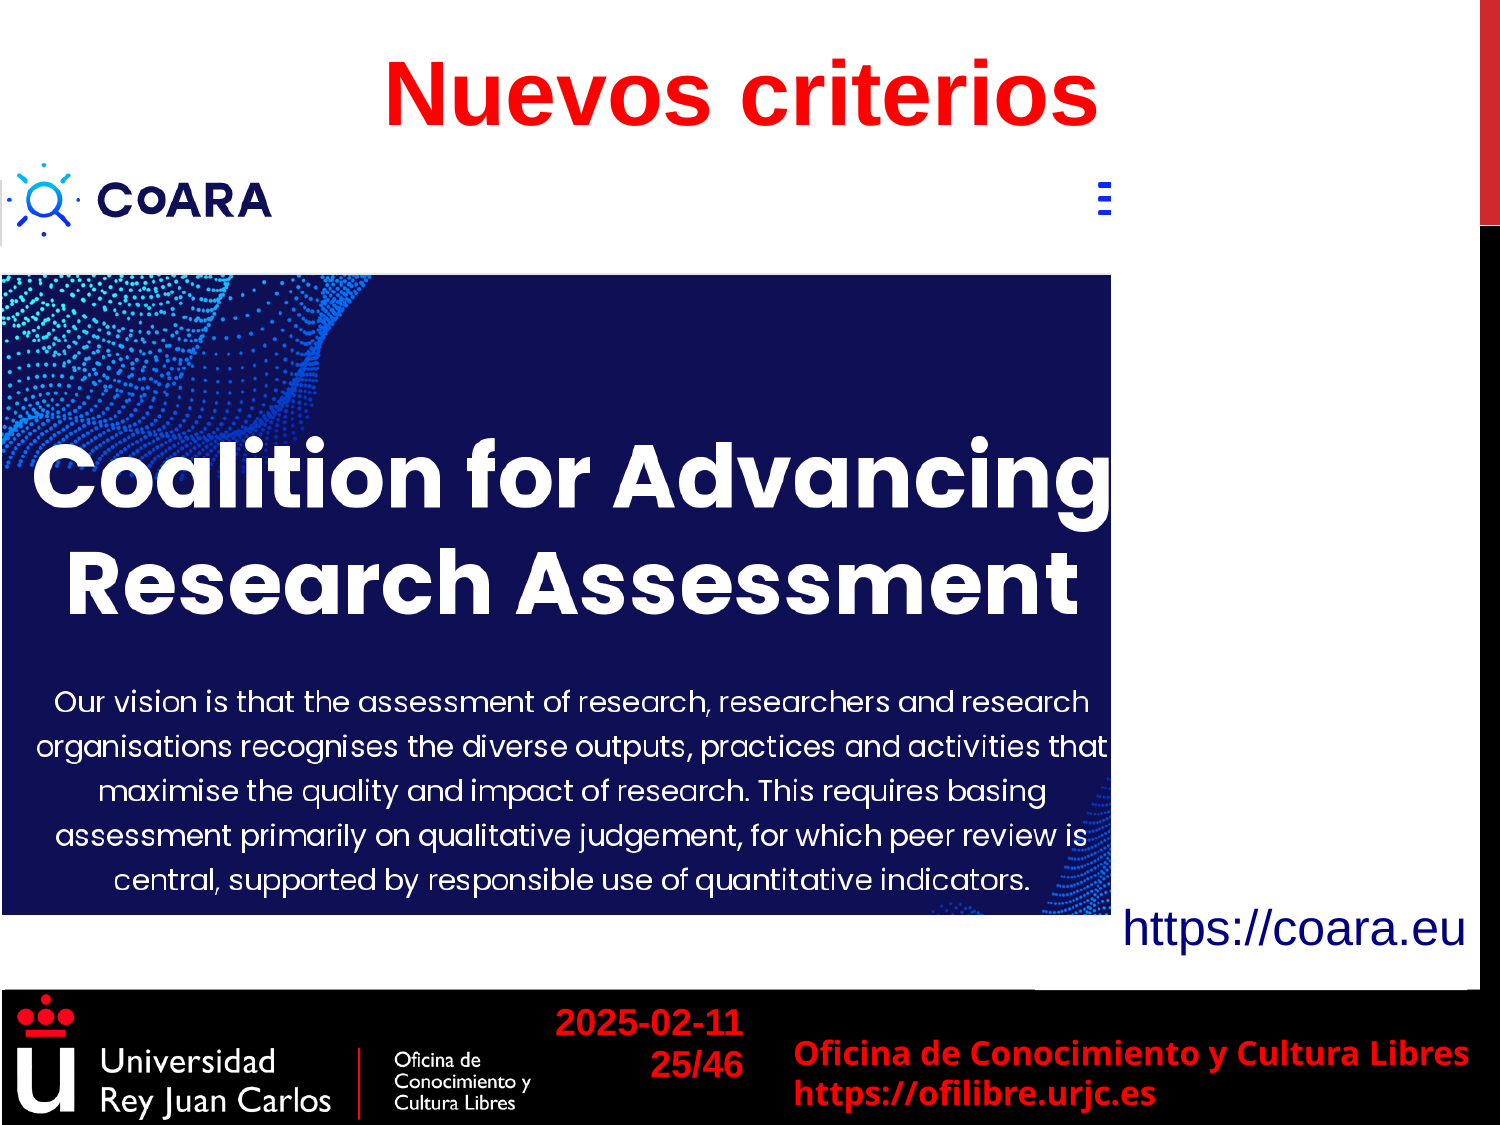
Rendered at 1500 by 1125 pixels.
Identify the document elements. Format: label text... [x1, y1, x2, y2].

picture [17, 994, 531, 1120]
list https://coara.eu [1035, 900, 1468, 991]
picture [2, 151, 1111, 915]
title Nuevos criterios [120, 0, 1366, 197]
